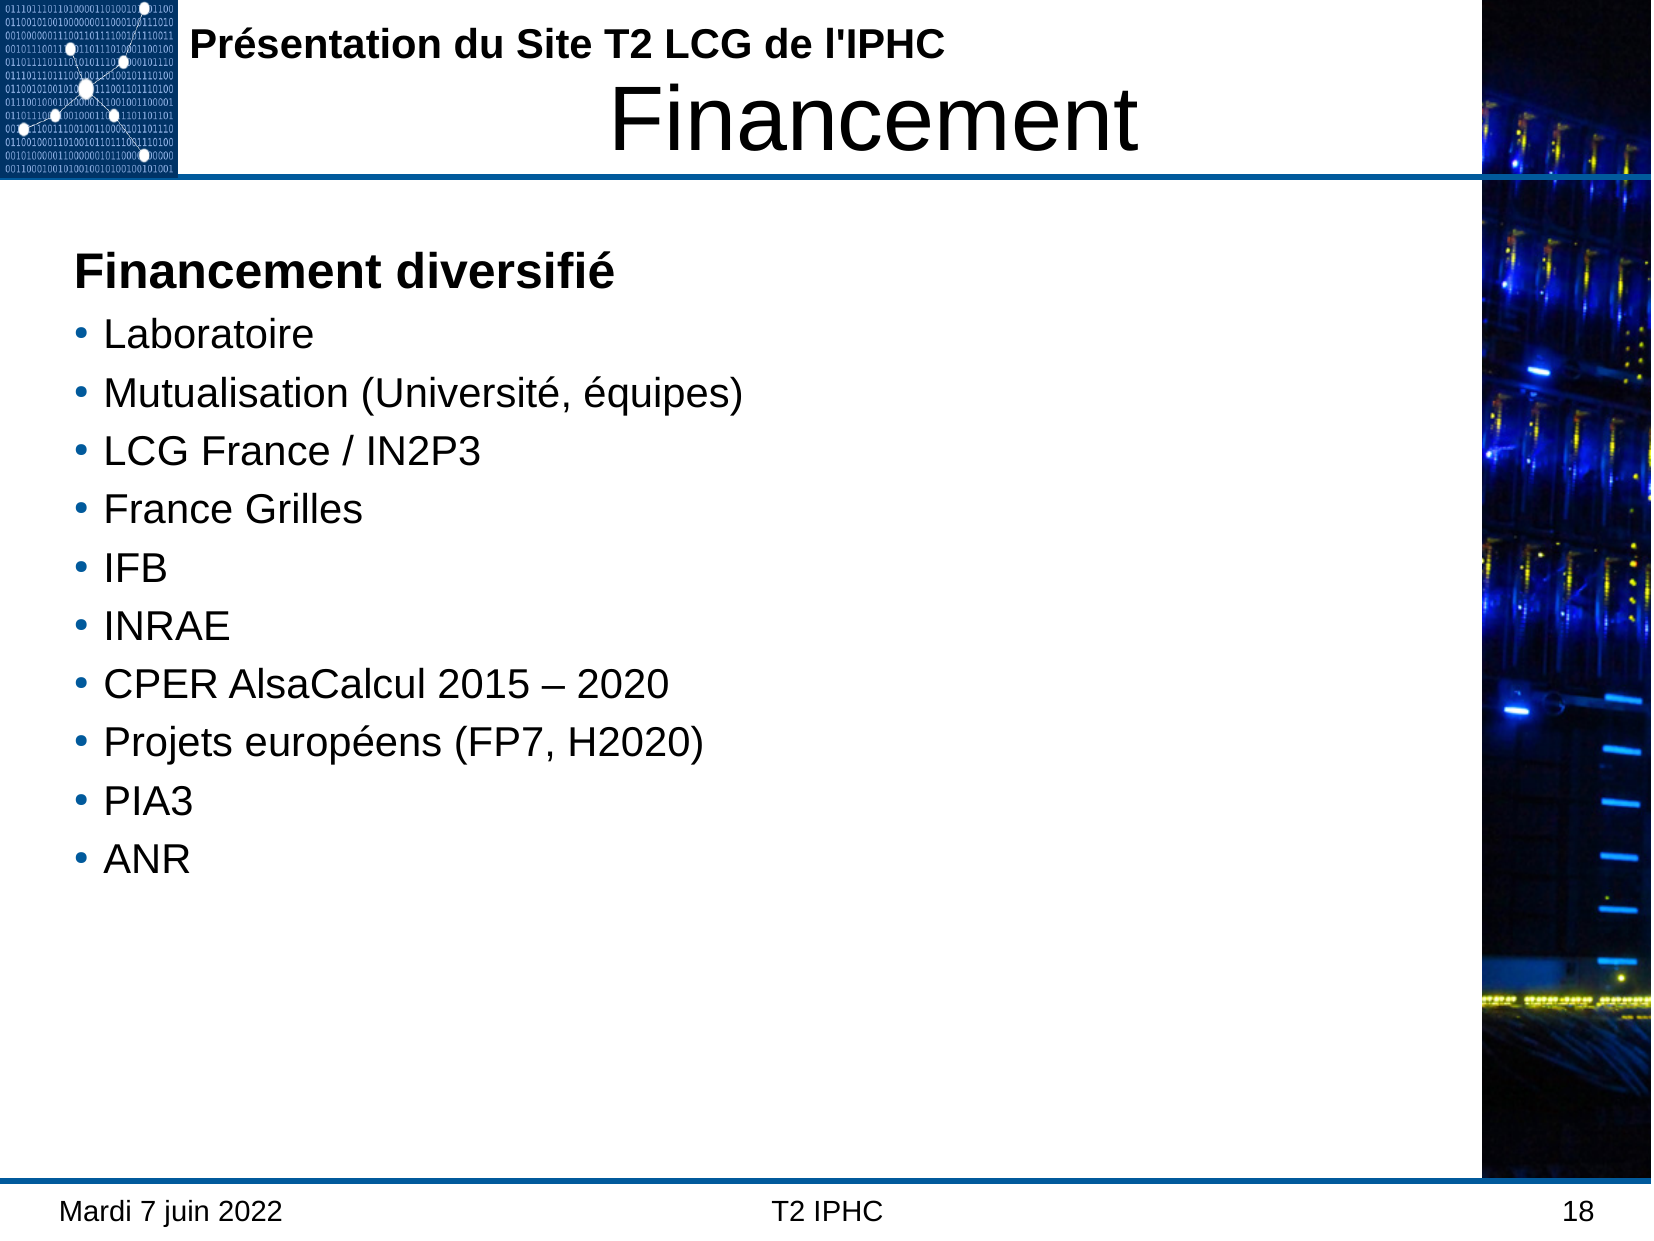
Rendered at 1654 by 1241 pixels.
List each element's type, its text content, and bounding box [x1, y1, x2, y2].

title Financement [177, 67, 1571, 171]
picture [1482, 0, 1651, 174]
picture [0, 0, 178, 178]
text_box Financement diversifié Laboratoire Mutualisation (Université, équipes) LCG France / IN2P3 France Grilles IFB INRAE CPER AlsaCalcul 2015 – 2020 Projets européens (FP7, H2020) PIA3 ANR [59, 236, 1595, 890]
picture [1482, 180, 1651, 1178]
